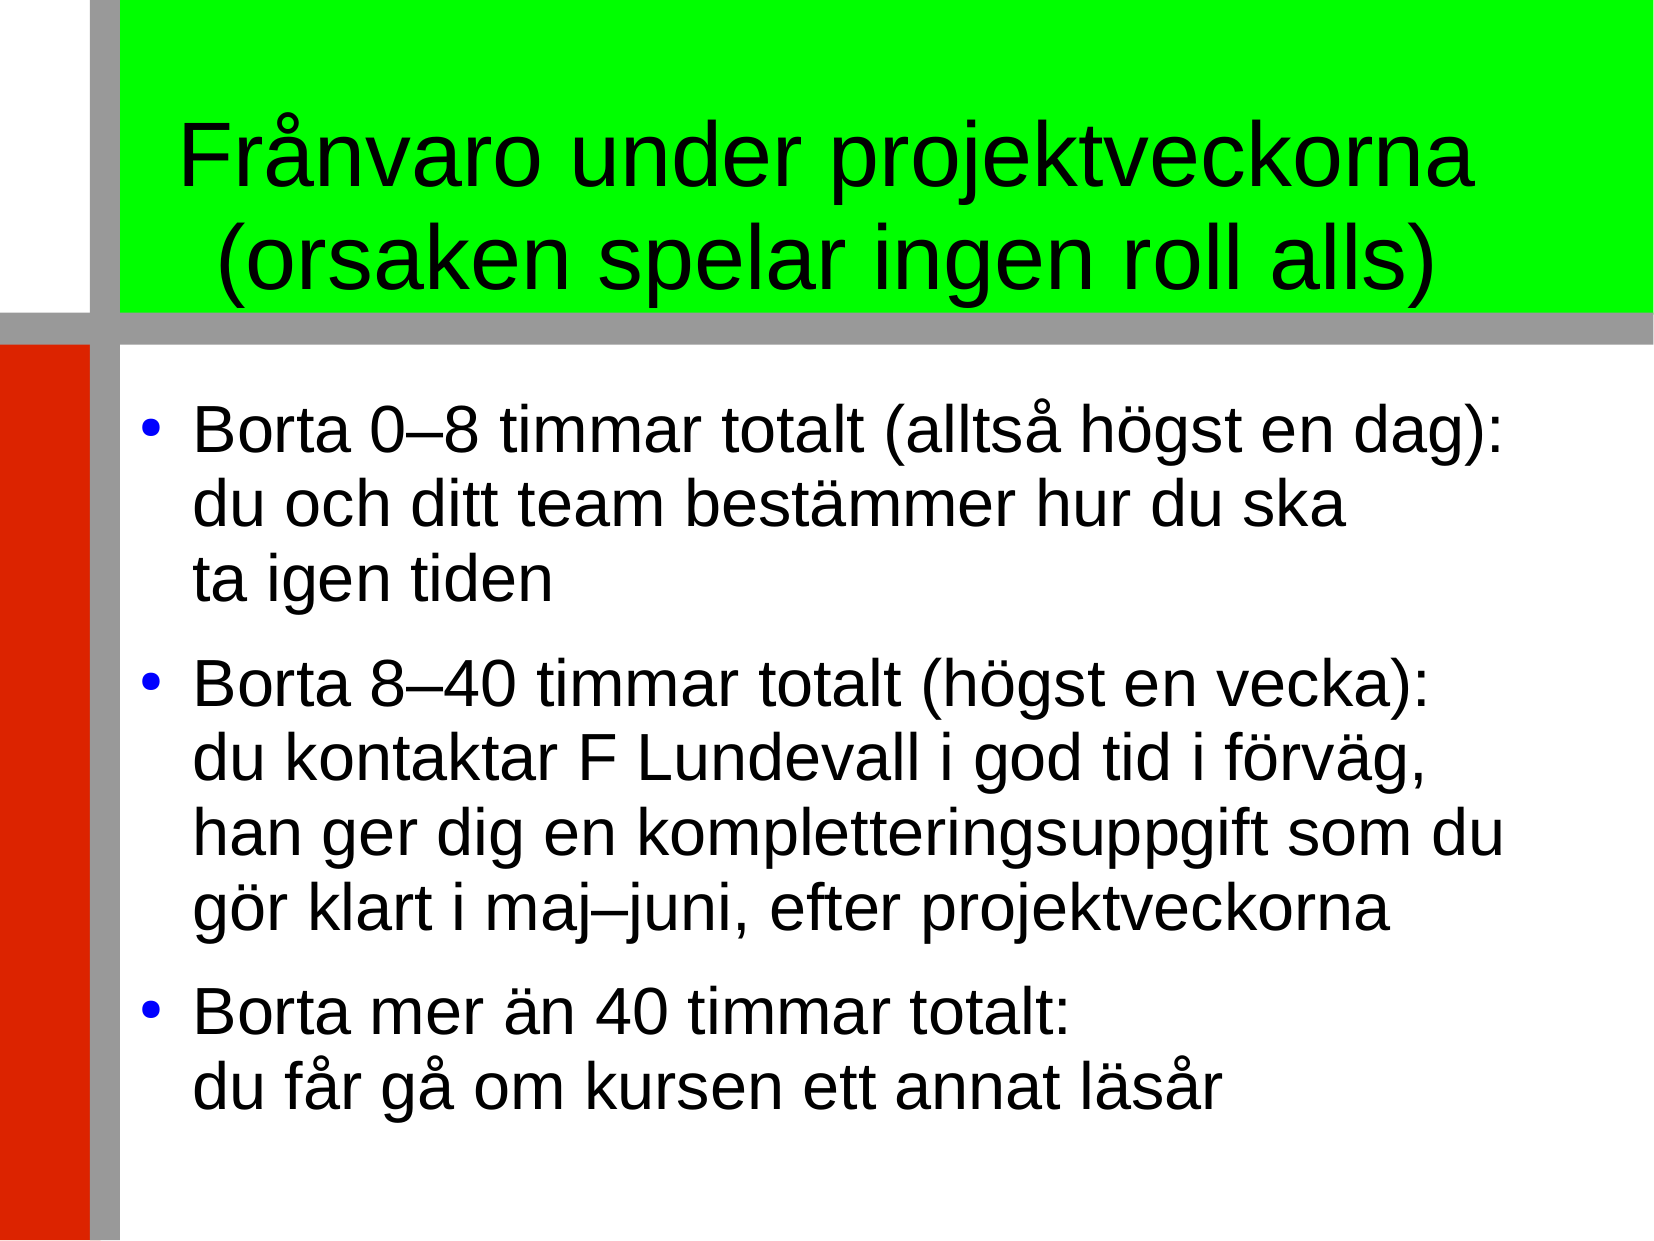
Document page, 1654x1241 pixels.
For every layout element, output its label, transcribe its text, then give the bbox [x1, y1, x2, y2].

list Borta 0–8 timmar totalt (alltså högst en dag): du och ditt team bestämmer hur du ska ta igen tiden Borta 8–40 timmar totalt (högst en vecka): du kontaktar F Lundevall i god tid i förväg, han ger dig en kompletteringsuppgift som du gör klart i maj–juni, efter projektveckorna Borta mer än 40 timmar totalt: du får gå om kursen ett annat läsår [121, 391, 1534, 1124]
title Frånvaro under projektveckorna (orsaken spelar ingen roll alls) [121, 102, 1534, 310]
